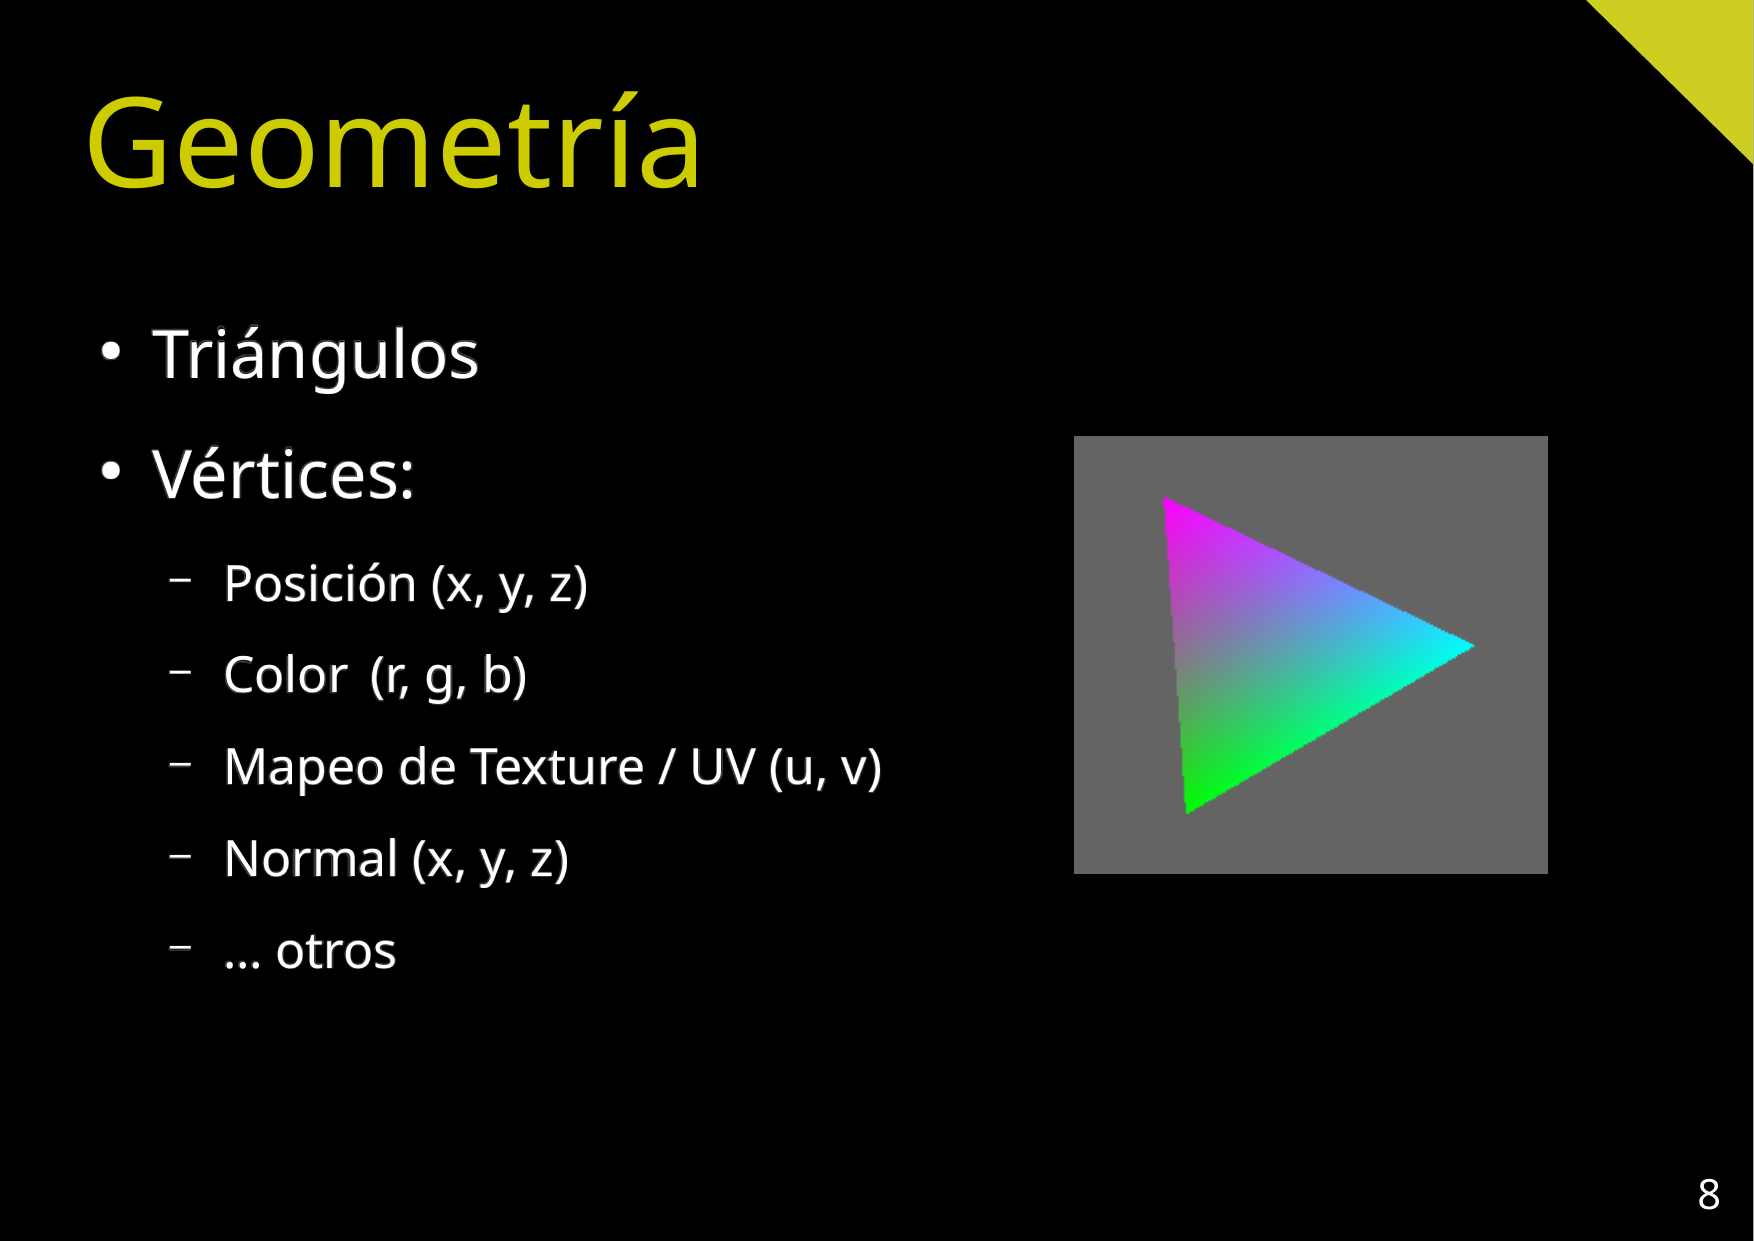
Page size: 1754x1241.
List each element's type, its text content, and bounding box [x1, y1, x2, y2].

title Geometría [82, 35, 1661, 243]
list Triángulos Vértices: Posición (x, y, z) Color (r, g, b) Mapeo de Texture / UV (u, v) Normal (x, y, z) … otros [81, 307, 1660, 1126]
picture [1074, 436, 1548, 875]
